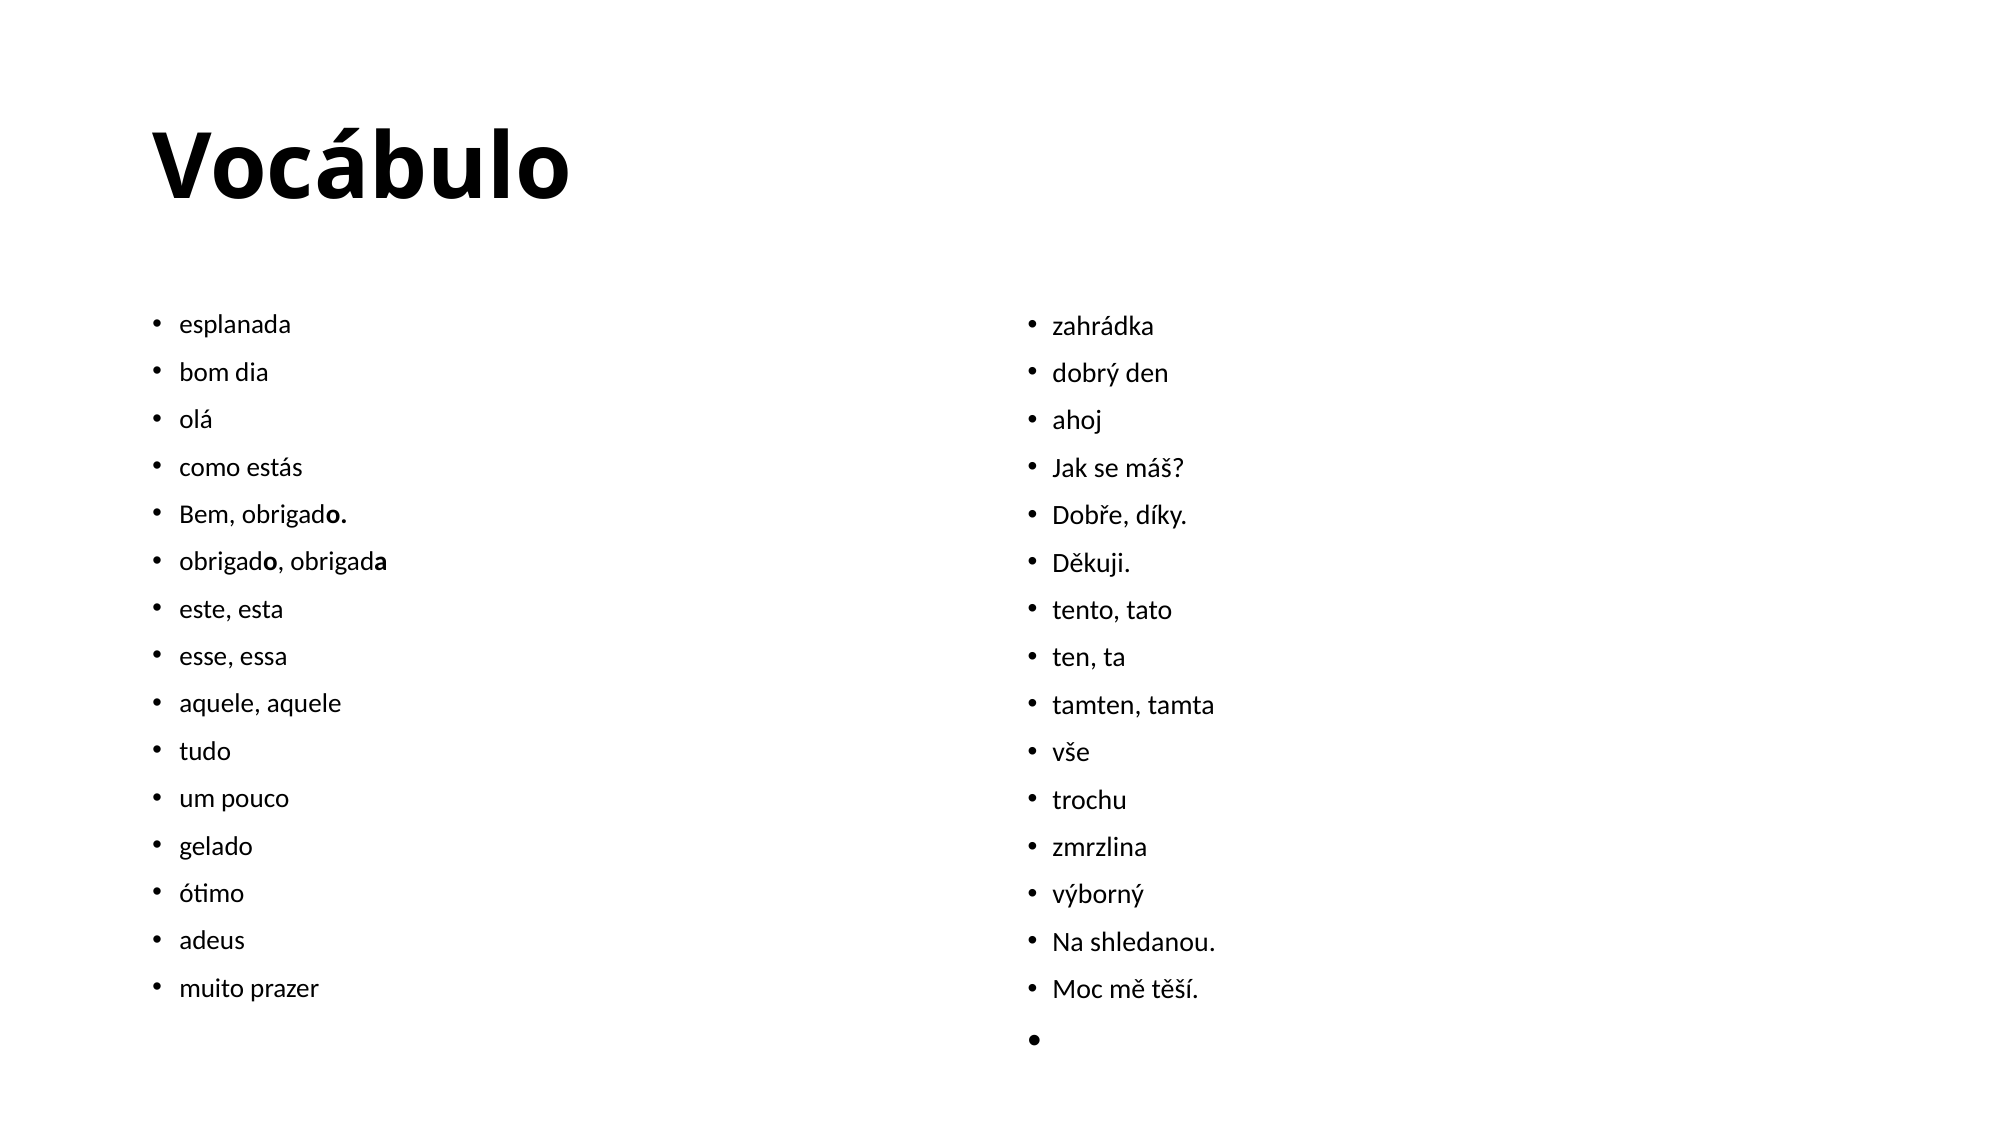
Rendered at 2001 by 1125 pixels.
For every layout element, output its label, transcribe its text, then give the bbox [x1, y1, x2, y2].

list zahrádka dobrý den ahoj Jak se máš? Dobře, díky. Děkuji. tento, tato ten, ta tamten, tamta vše trochu zmrzlina výborný Na shledanou. Moc mě těší. [1012, 299, 1863, 1014]
list esplanada bom dia olá como estás Bem, obrigado. obrigado, obrigada este, esta esse, essa aquele, aquele tudo um pouco gelado ótimo adeus muito prazer [137, 299, 988, 1014]
title Vocábulo [137, 59, 1863, 278]
